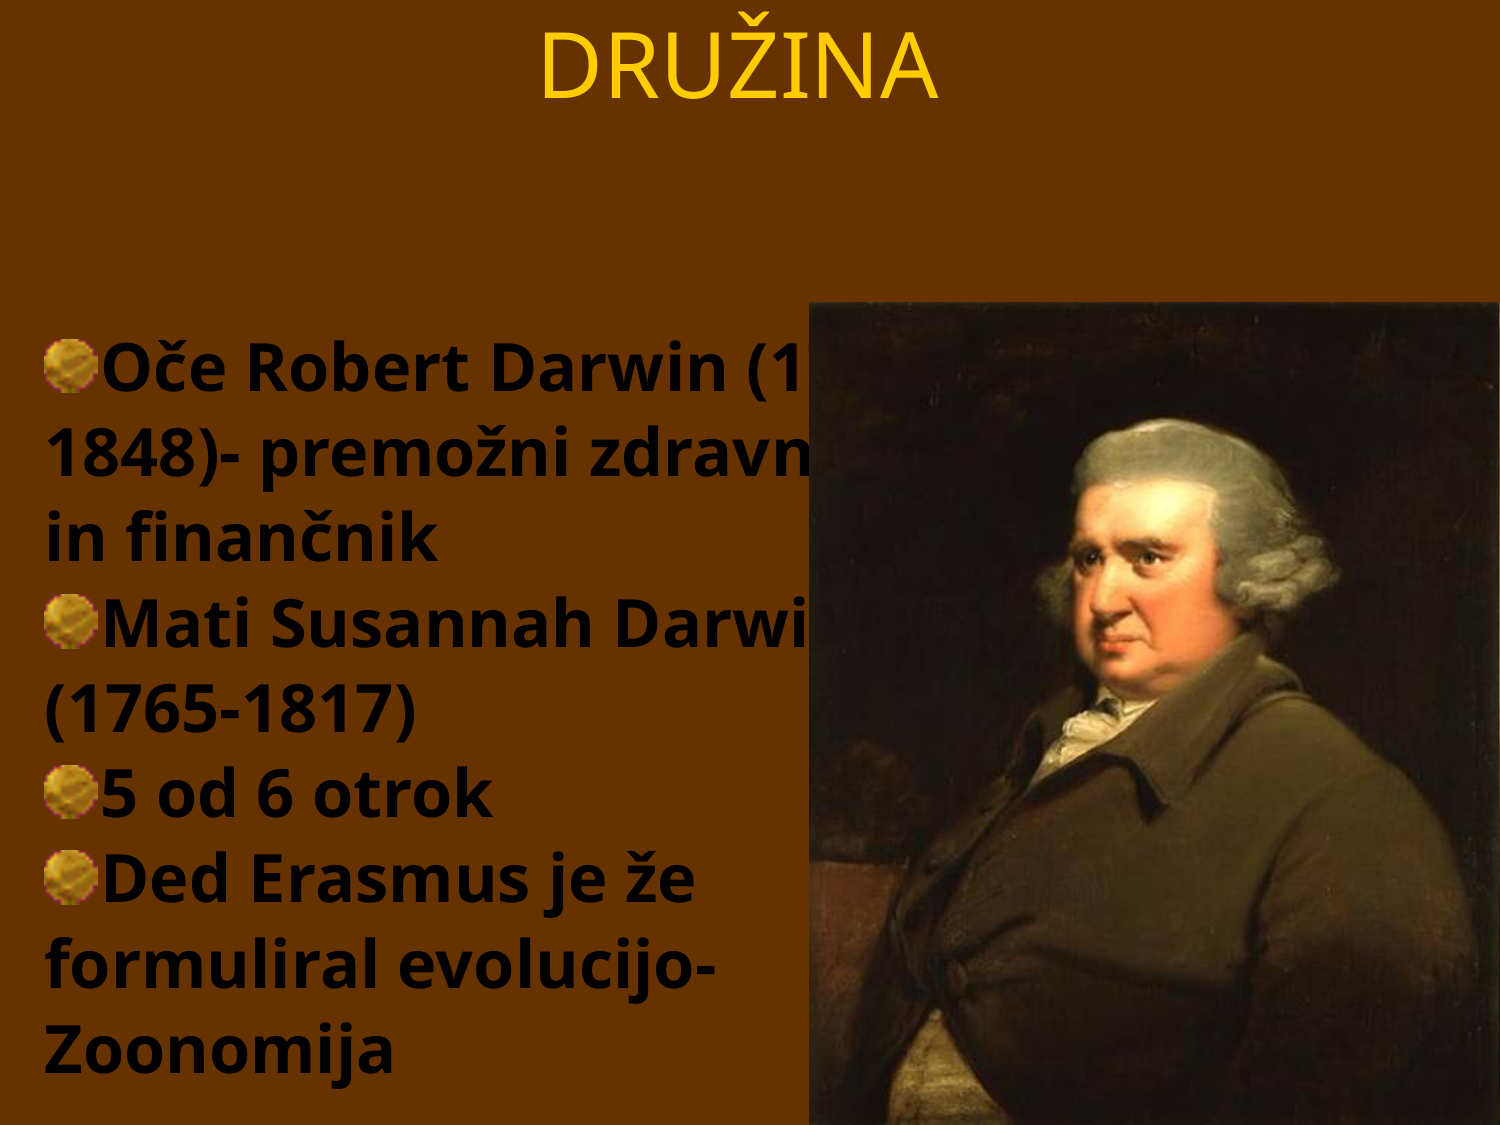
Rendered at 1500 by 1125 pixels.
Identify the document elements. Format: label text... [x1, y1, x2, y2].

text_box DRUŽINA [289, 0, 1188, 249]
picture [809, 302, 1500, 1125]
list Oče Robert Darwin (1766- 1848)- premožni zdravnik in finančnik Mati Susannah Darwin (1765-1817) 5 od 6 otrok Ded Erasmus je že formuliral evolucijo- Zoonomija [29, 326, 809, 1125]
